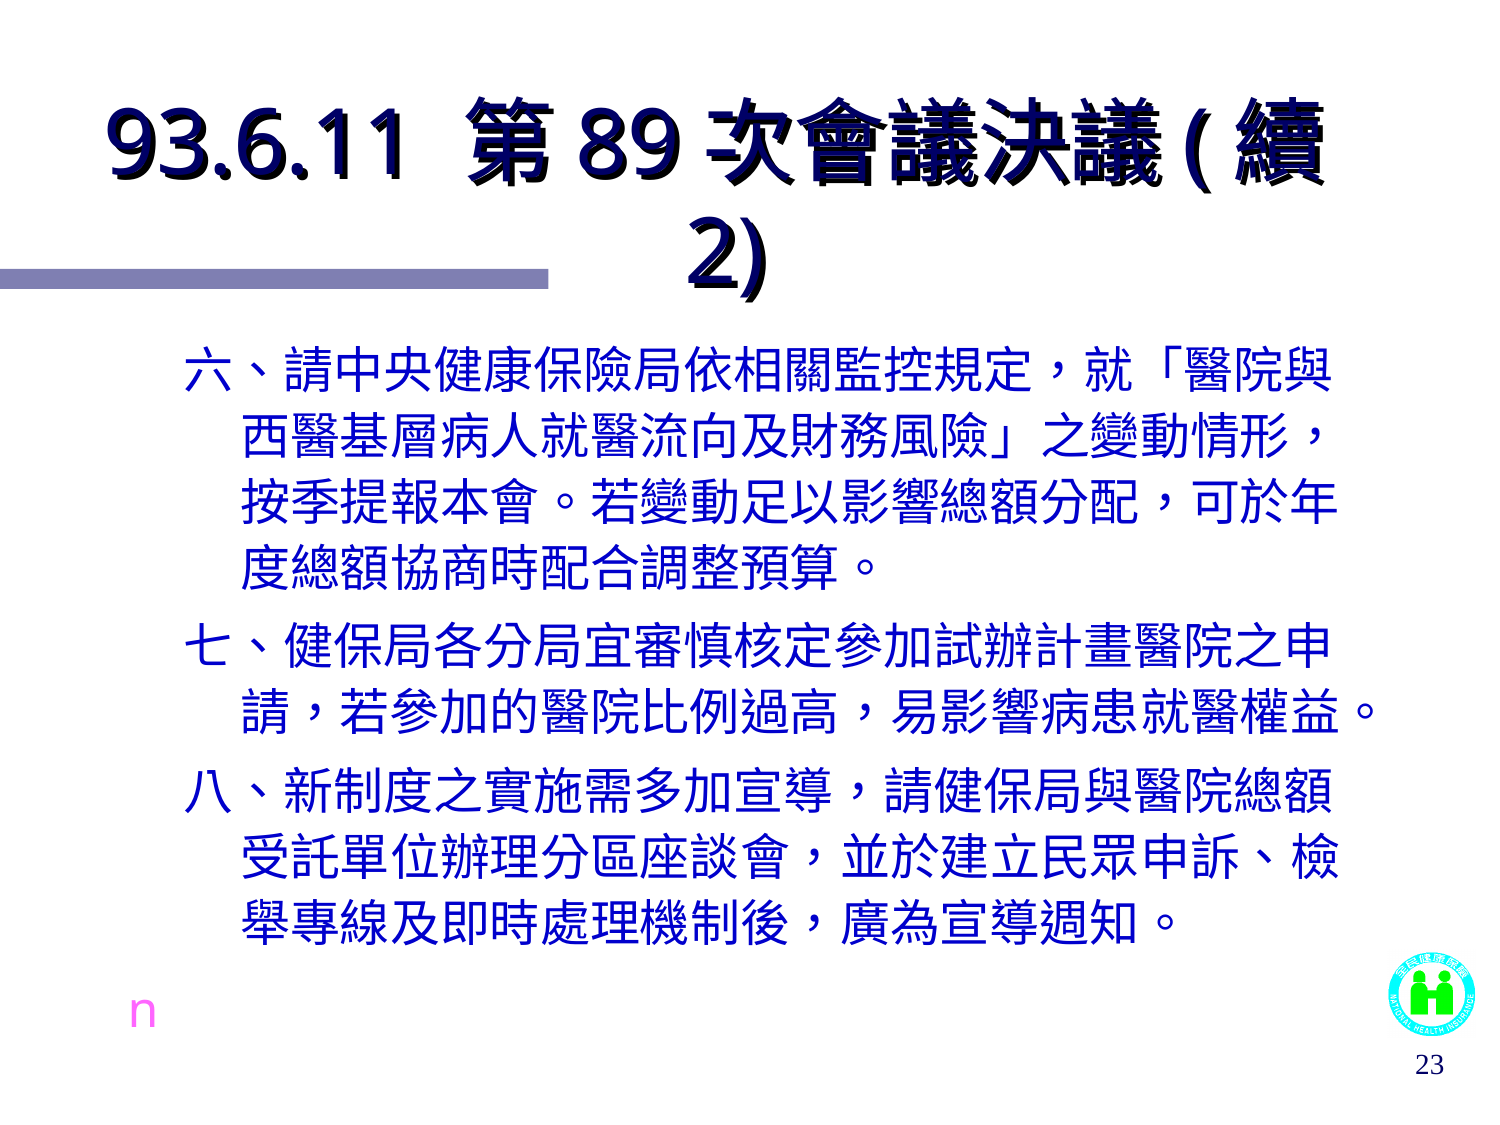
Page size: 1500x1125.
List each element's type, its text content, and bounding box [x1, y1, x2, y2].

text_box [1400, 1037, 1476, 1125]
list 六、請中央健康保險局依相關監控規定，就「醫院與西醫基層病人就醫流向及財務風險」之變動情形，按季提報本會。若變動足以影響總額分配，可於年度總額協商時配合調整預算。 七、健保局各分局宜審慎核定參加試辦計畫醫院之申請，若參加的醫院比例過高，易影響病患就醫權益。 八、新制度之實施需多加宣導，請健保局與醫院總額受託單位辦理分區座談會，並於建立民眾申訴、檢舉專線及即時處理機制後，廣為宣導週知。 [112, 324, 1388, 1000]
title 93.6.11 第89次會議決議(續2) [87, 75, 1363, 263]
